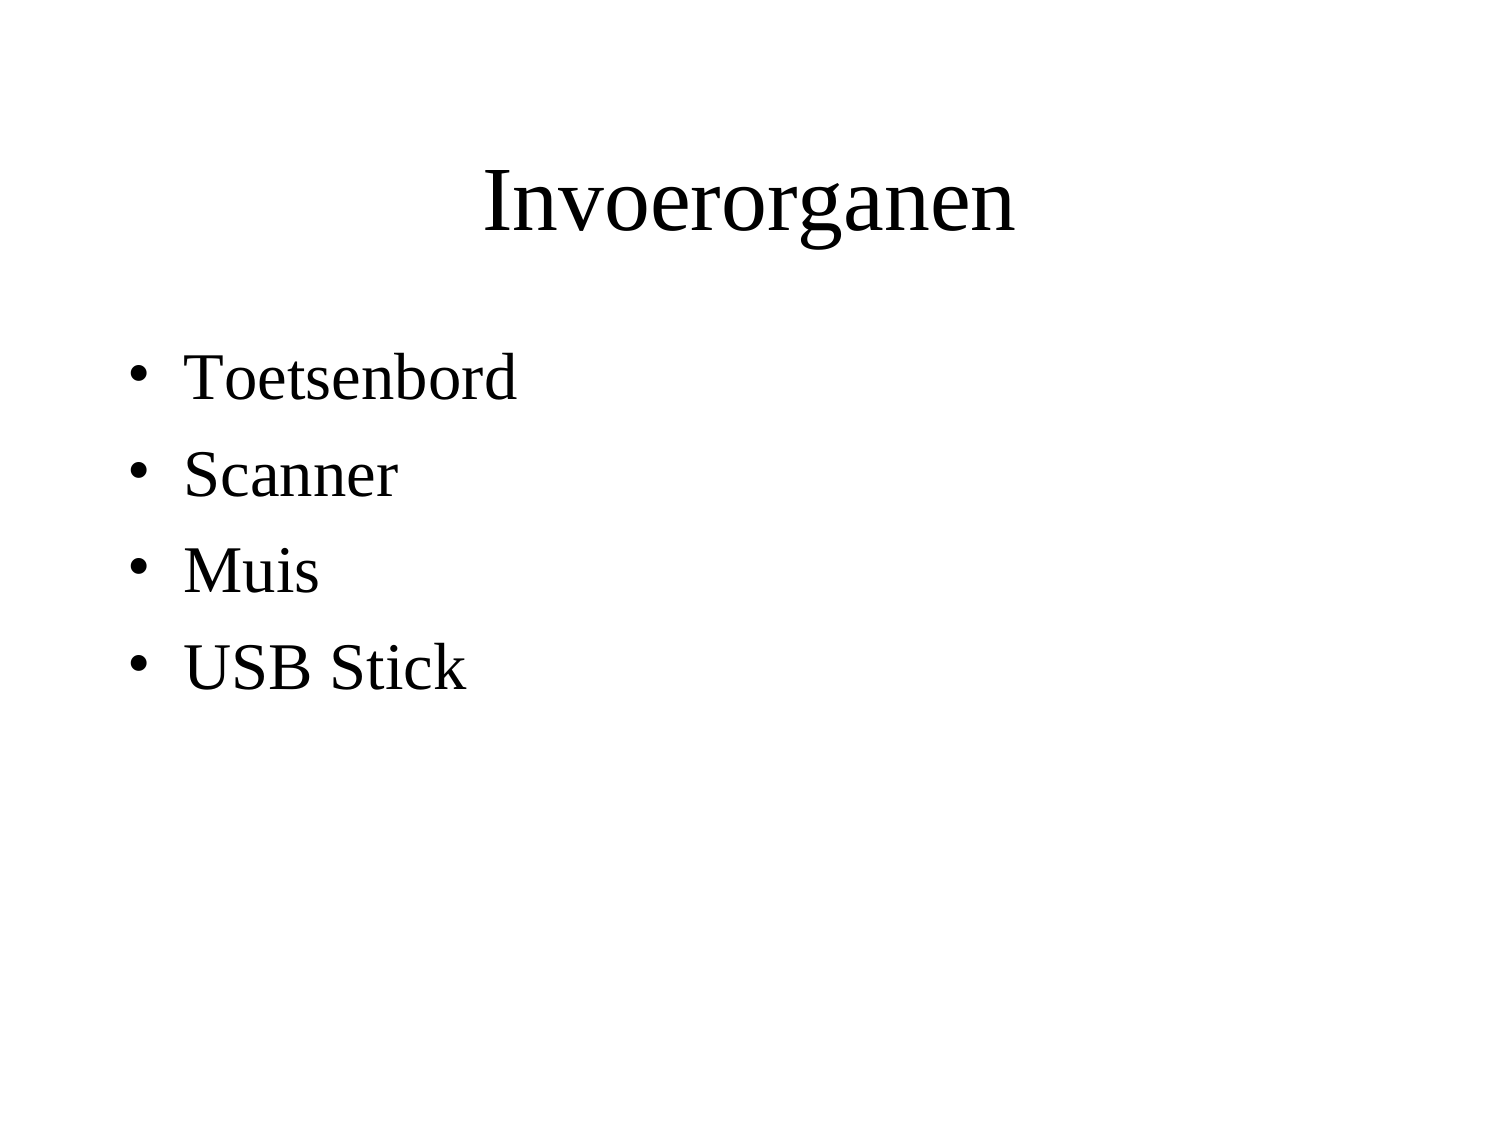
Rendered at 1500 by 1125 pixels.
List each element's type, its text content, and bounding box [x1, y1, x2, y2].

list Toetsenbord Scanner Muis USB Stick [112, 324, 1388, 1000]
title Invoerorganen [112, 99, 1388, 288]
